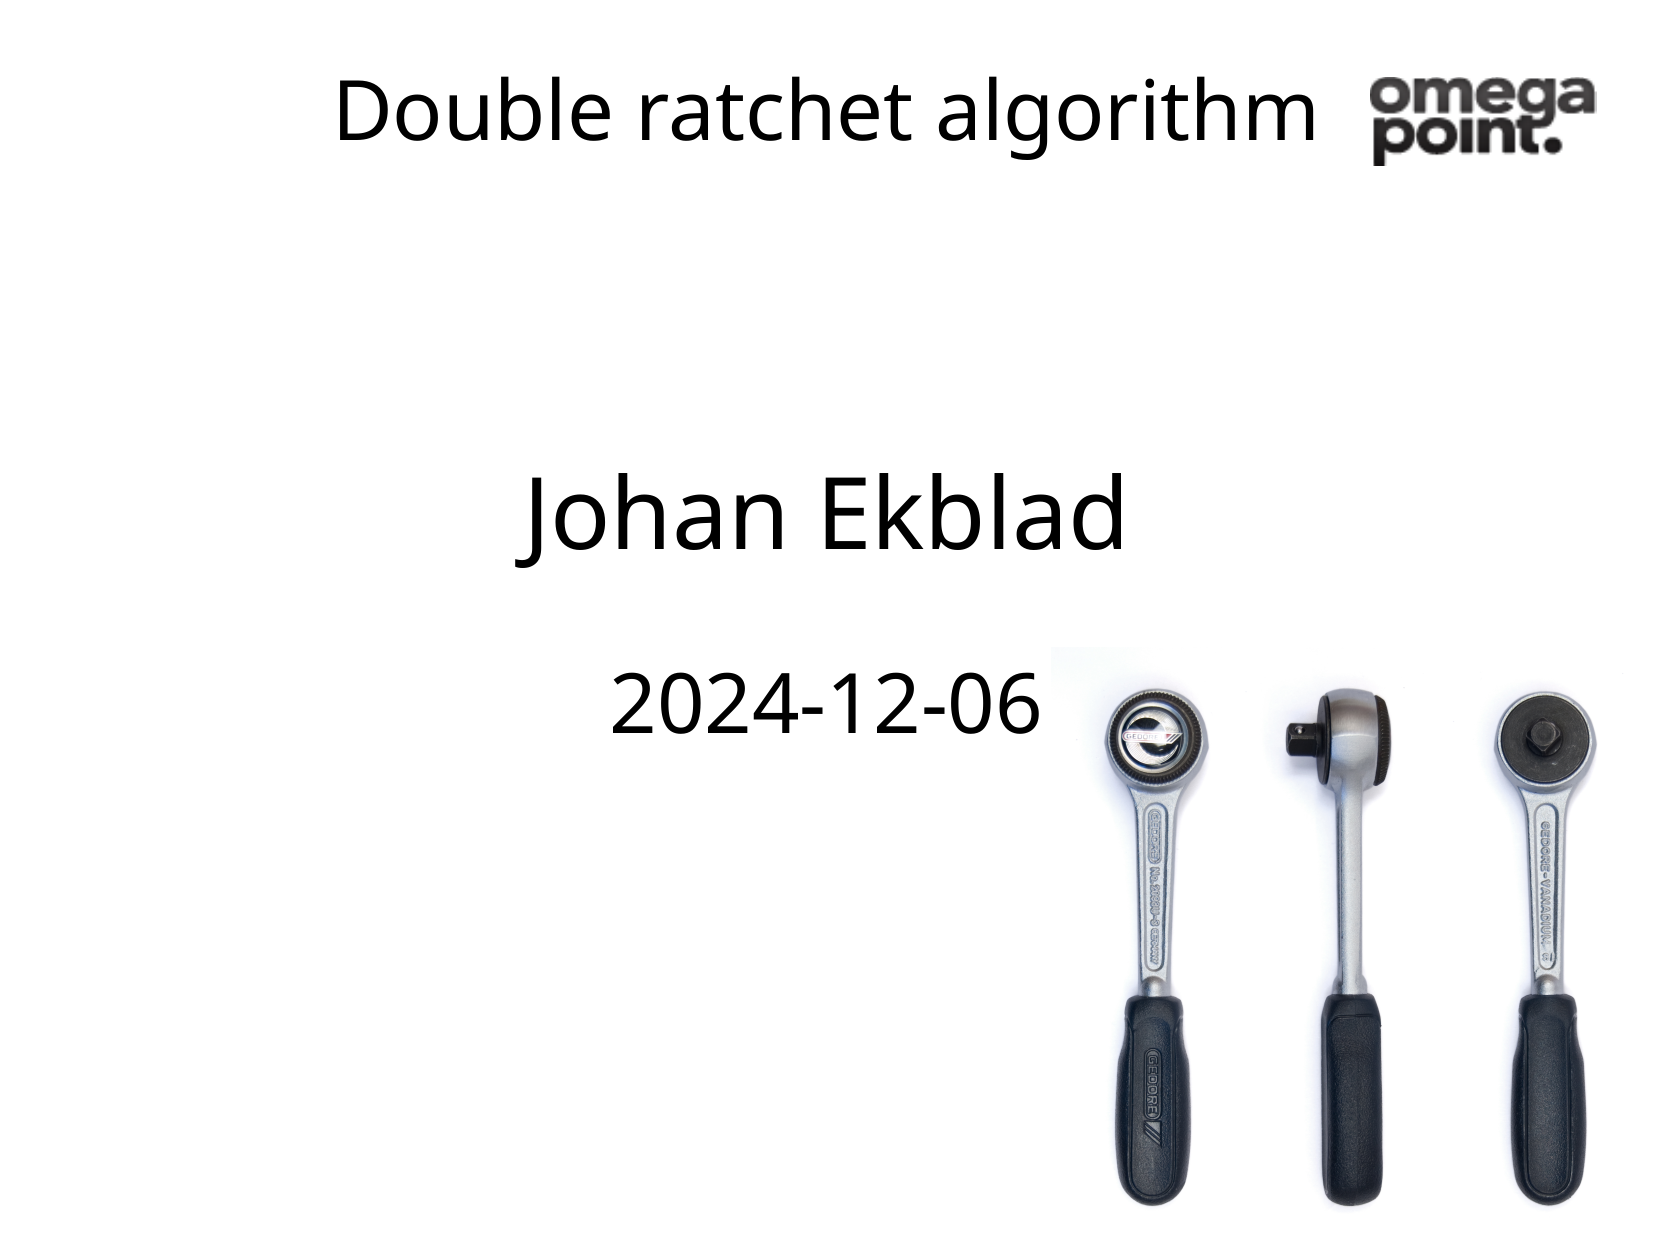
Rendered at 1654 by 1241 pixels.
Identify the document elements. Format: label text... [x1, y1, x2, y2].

picture [1370, 77, 1597, 166]
text_box Johan Ekblad 2024-12-06 [82, 290, 1571, 1010]
picture [1051, 647, 1652, 1241]
text_box Double ratchet algorithm [82, 0, 1571, 265]
